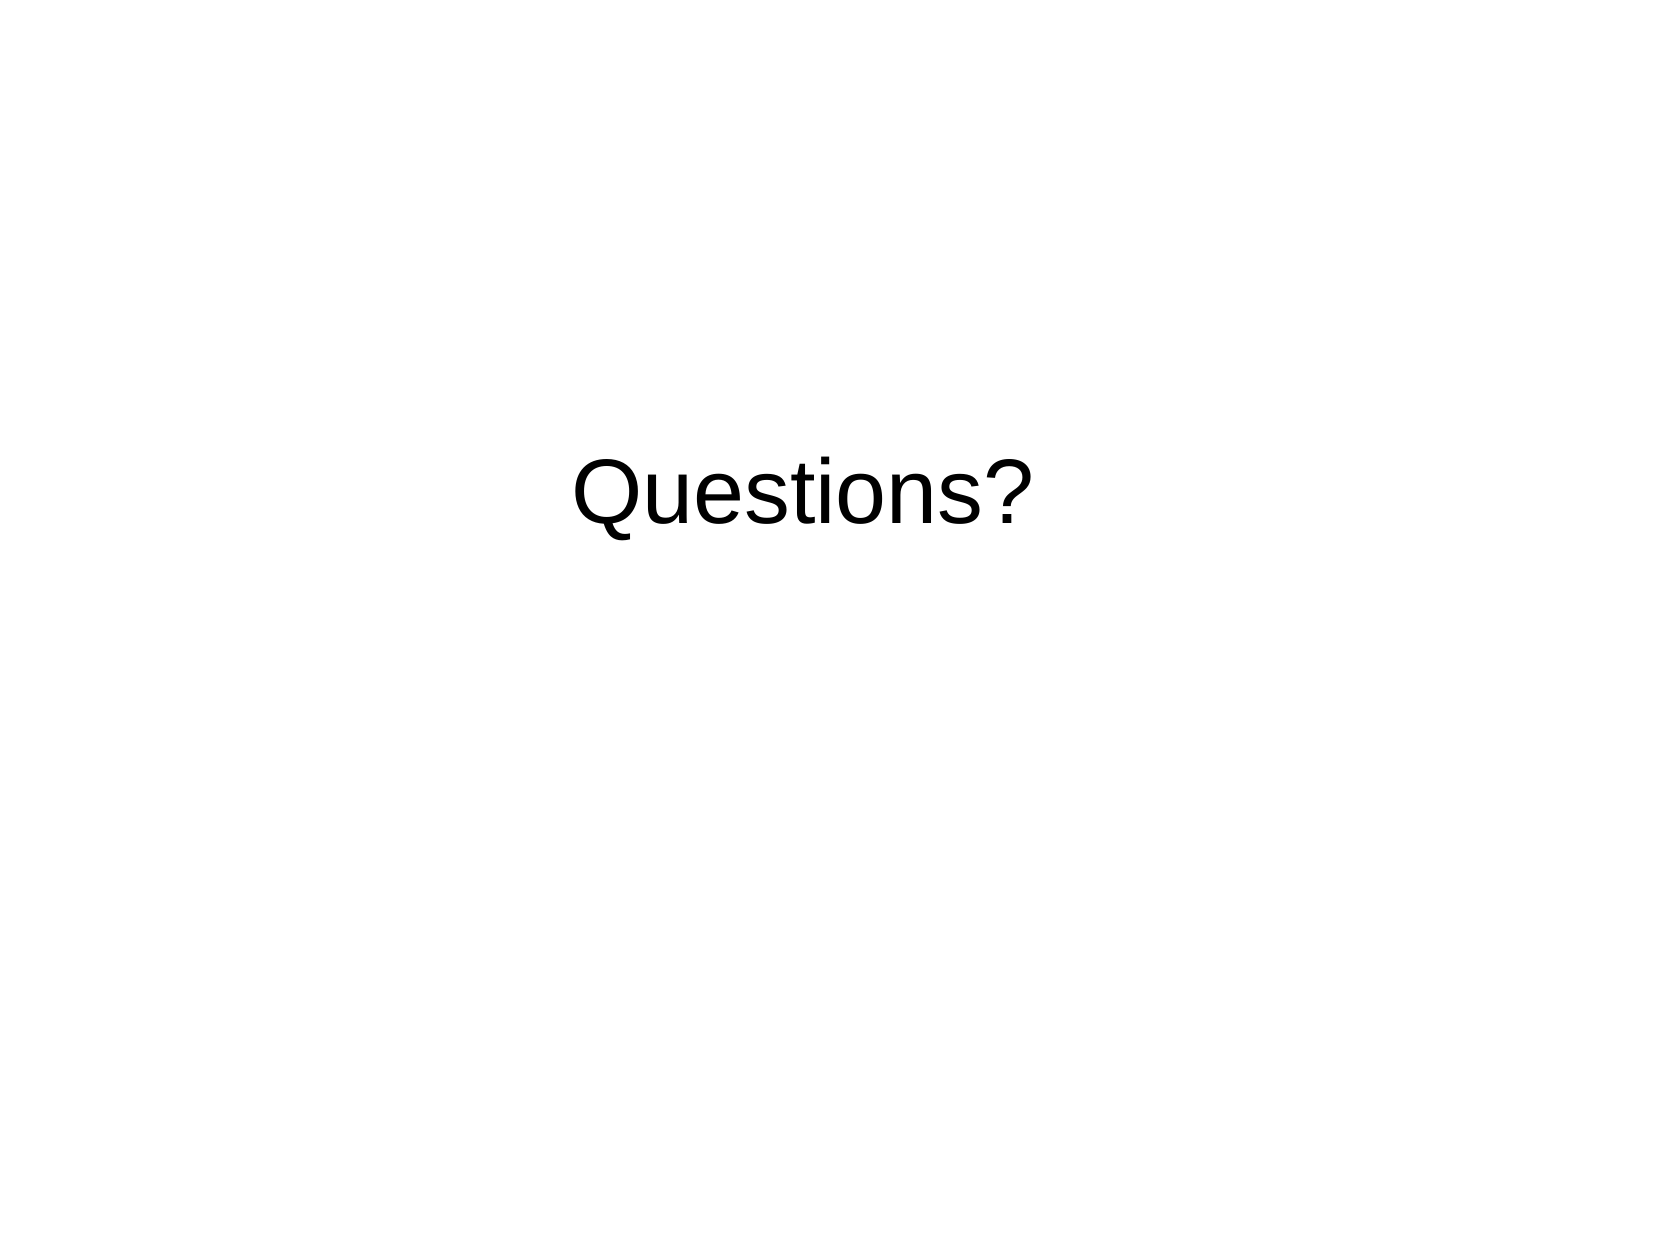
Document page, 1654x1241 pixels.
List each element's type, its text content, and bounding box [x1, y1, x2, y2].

title Questions? [59, 383, 1548, 591]
